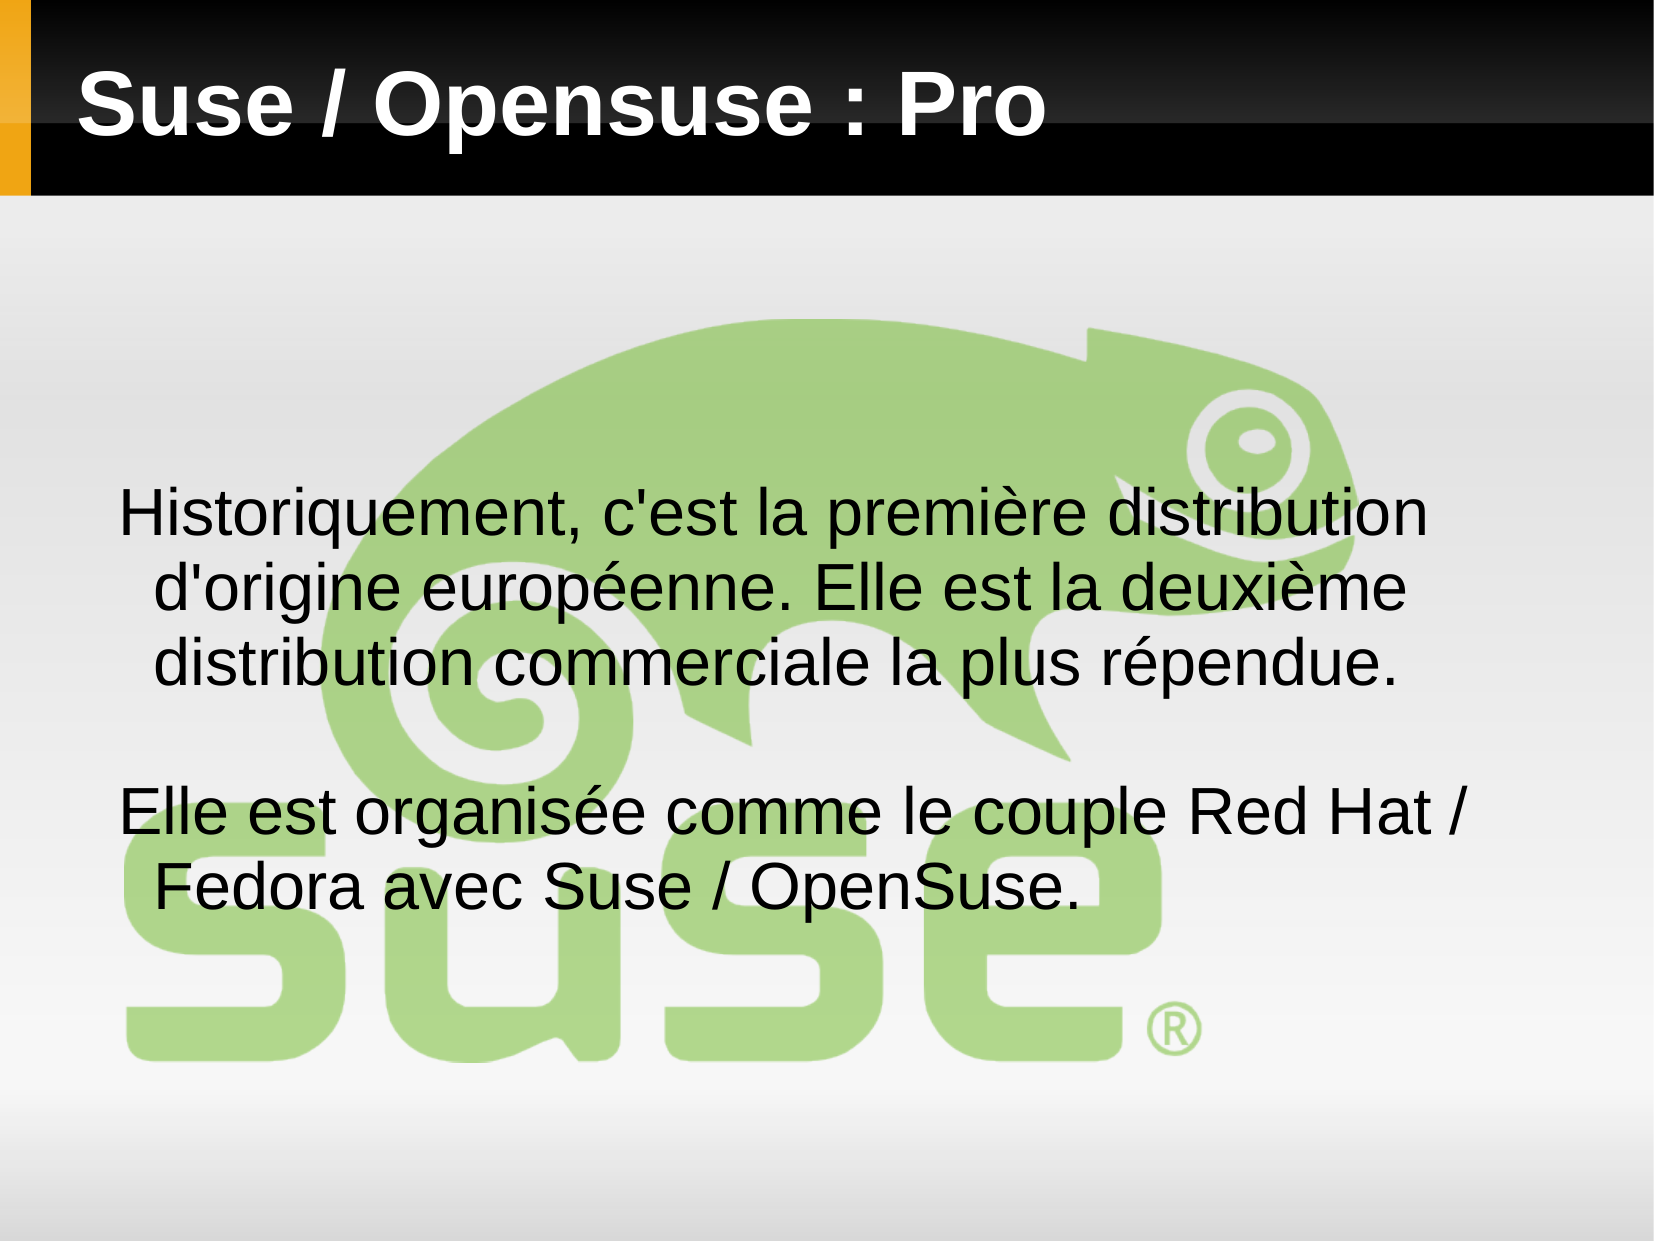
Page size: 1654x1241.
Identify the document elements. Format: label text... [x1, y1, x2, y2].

picture [0, 0, 1654, 1241]
subtitle Historiquement, c'est la première distribution d'origine européenne. Elle est la deuxième distribution commerciale la plus répendue. Elle est organisée comme le couple Red Hat / Fedora avec Suse / OpenSuse. [82, 290, 1571, 1109]
title Suse / Opensuse : Pro [76, 0, 1565, 208]
